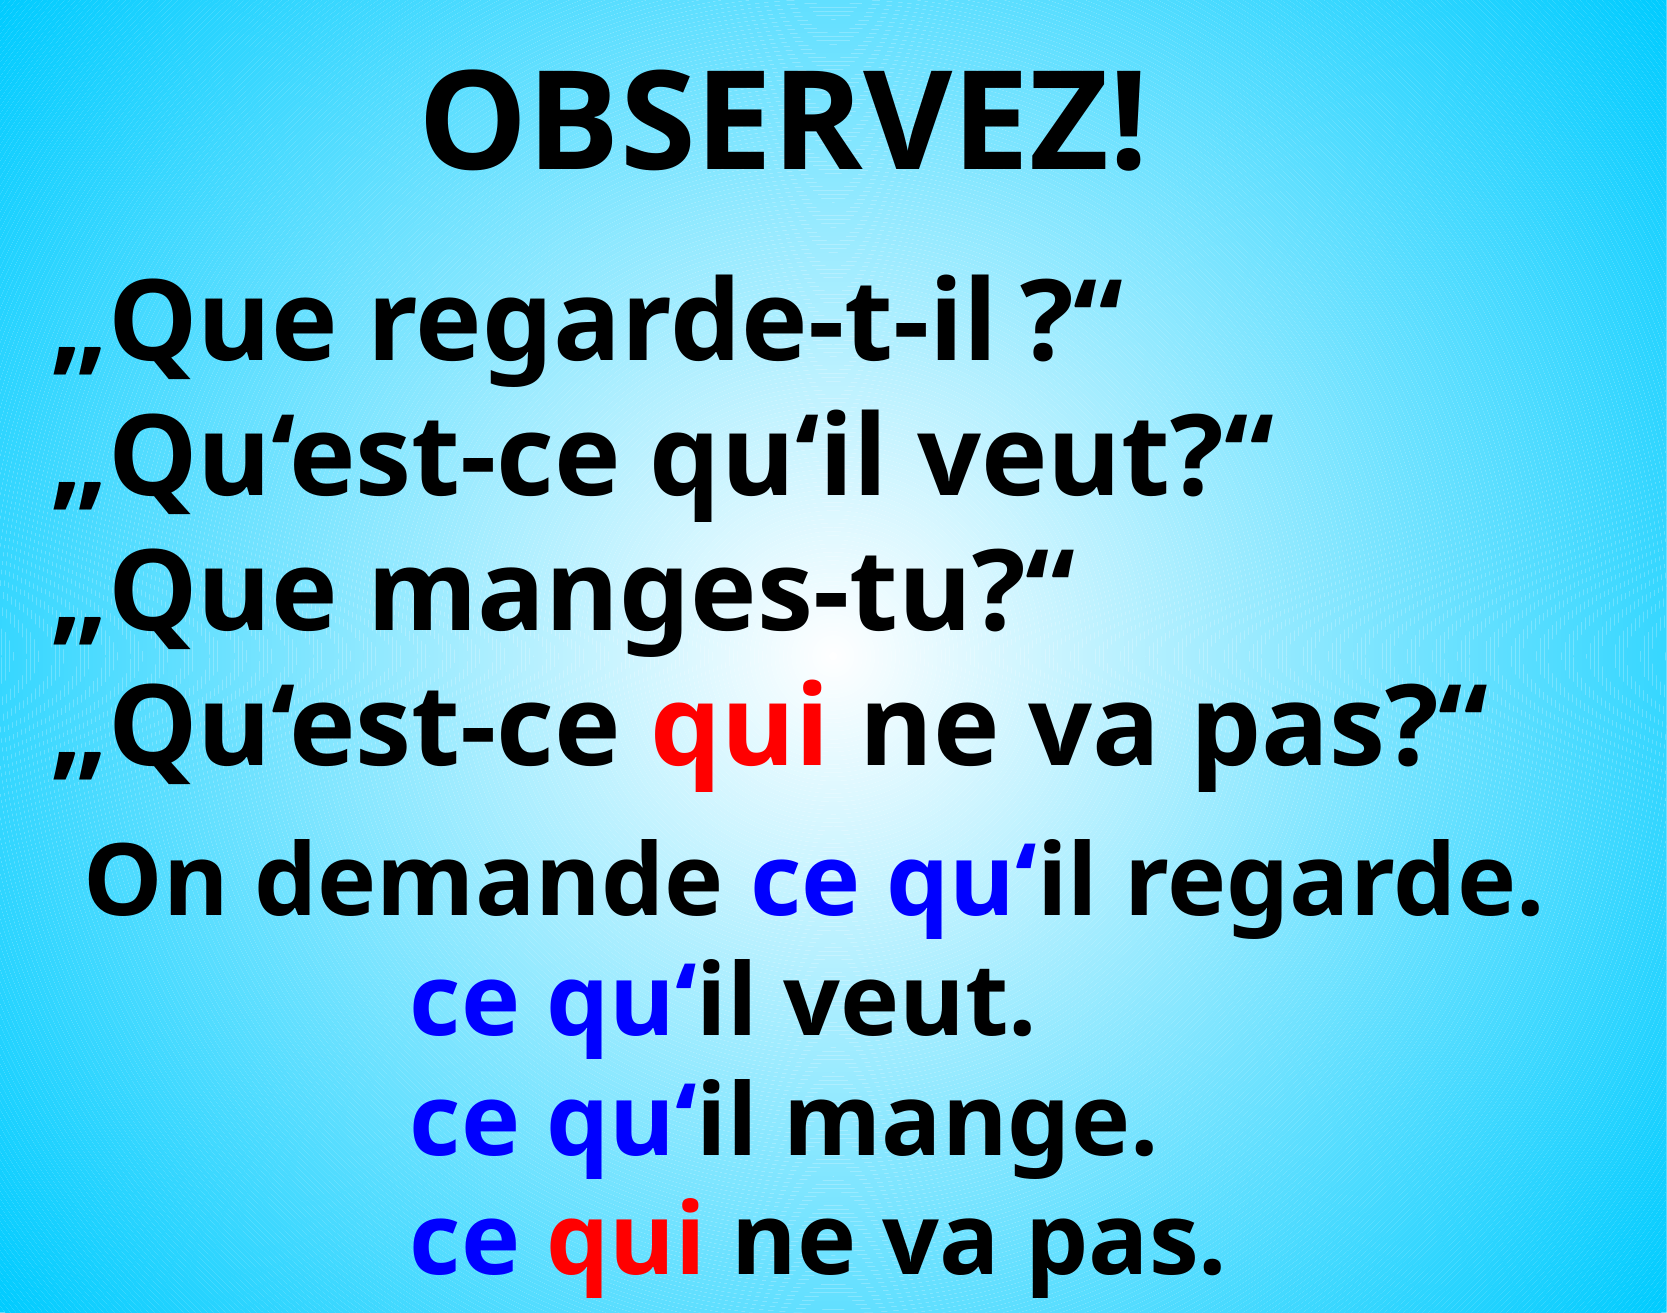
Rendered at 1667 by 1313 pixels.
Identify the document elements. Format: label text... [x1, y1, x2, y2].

text_box OBSERVEZ! [403, 24, 1412, 205]
text_box „Que regarde-t-il ?“ „Qu‘est-ce qu‘il veut?“ „Que manges-tu?“ „Qu‘est-ce qui ne va pas?“ [35, 240, 1667, 796]
text_box On demande ce qu‘il regarde. ce qu‘il veut. ce qu‘il mange. ce qui ne va pas. [68, 807, 1601, 1303]
